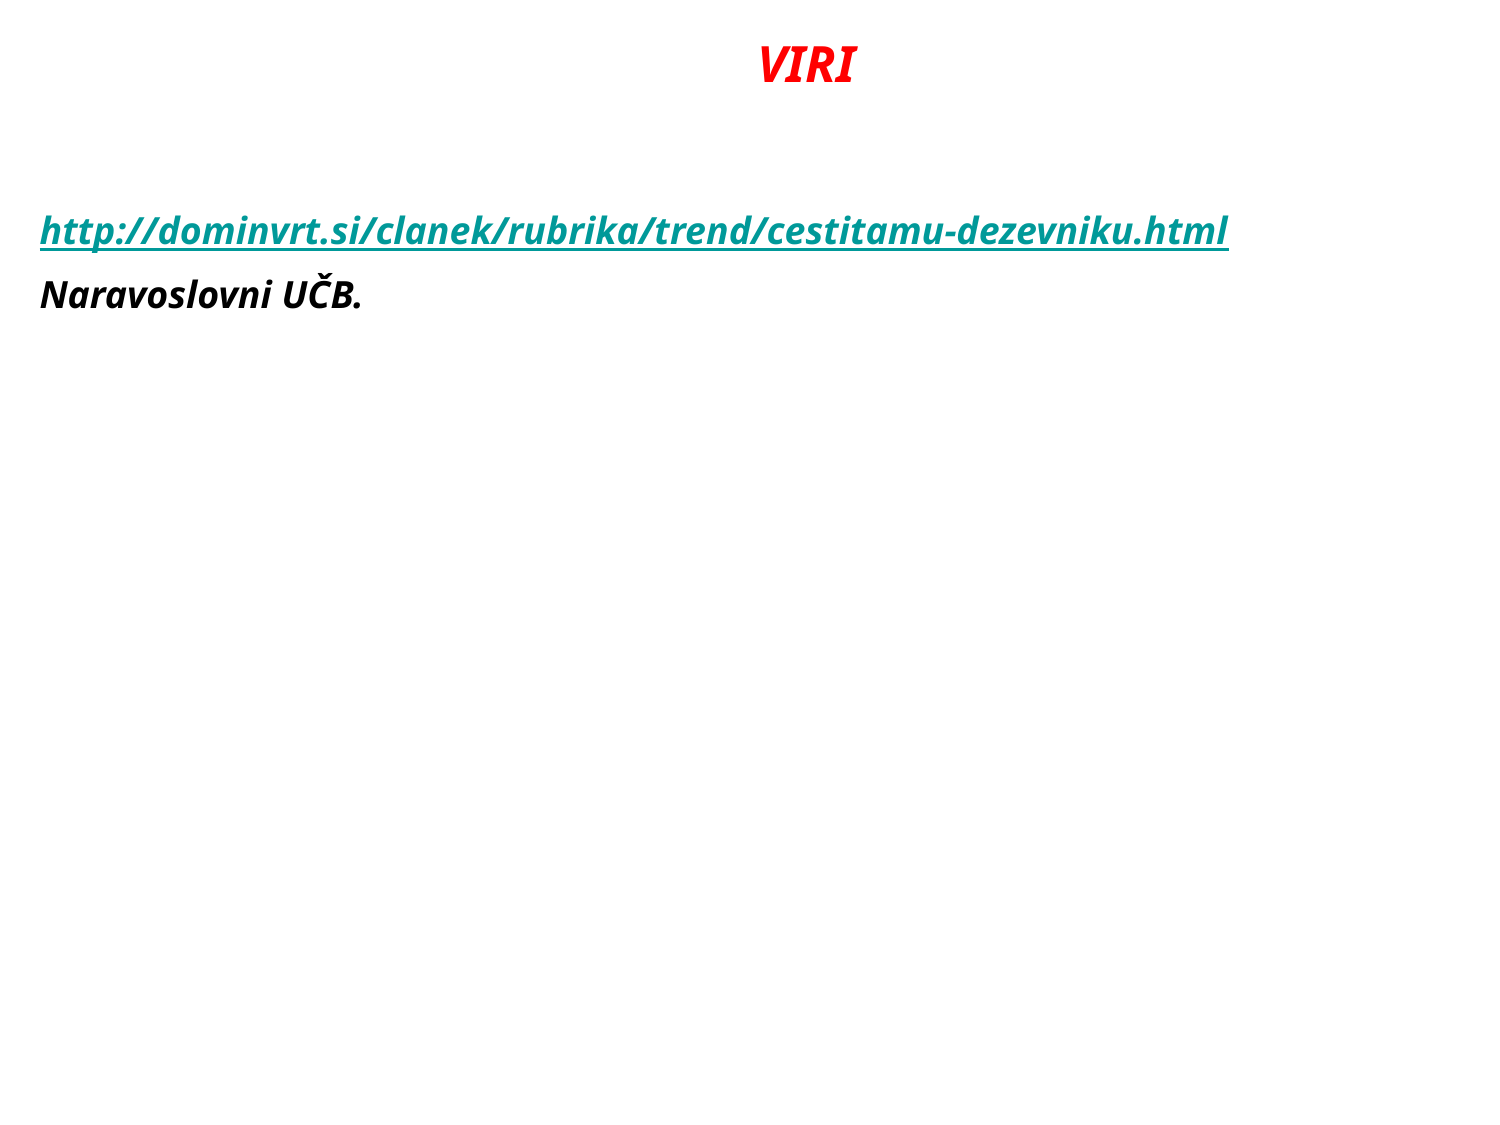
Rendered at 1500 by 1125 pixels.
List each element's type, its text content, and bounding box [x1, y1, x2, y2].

text_box VIRI [412, 24, 1200, 100]
text_box http://dominvrt.si/clanek/rubrika/trend/cestitamu-dezevniku.html Naravoslovni UČB. [24, 199, 1438, 324]
